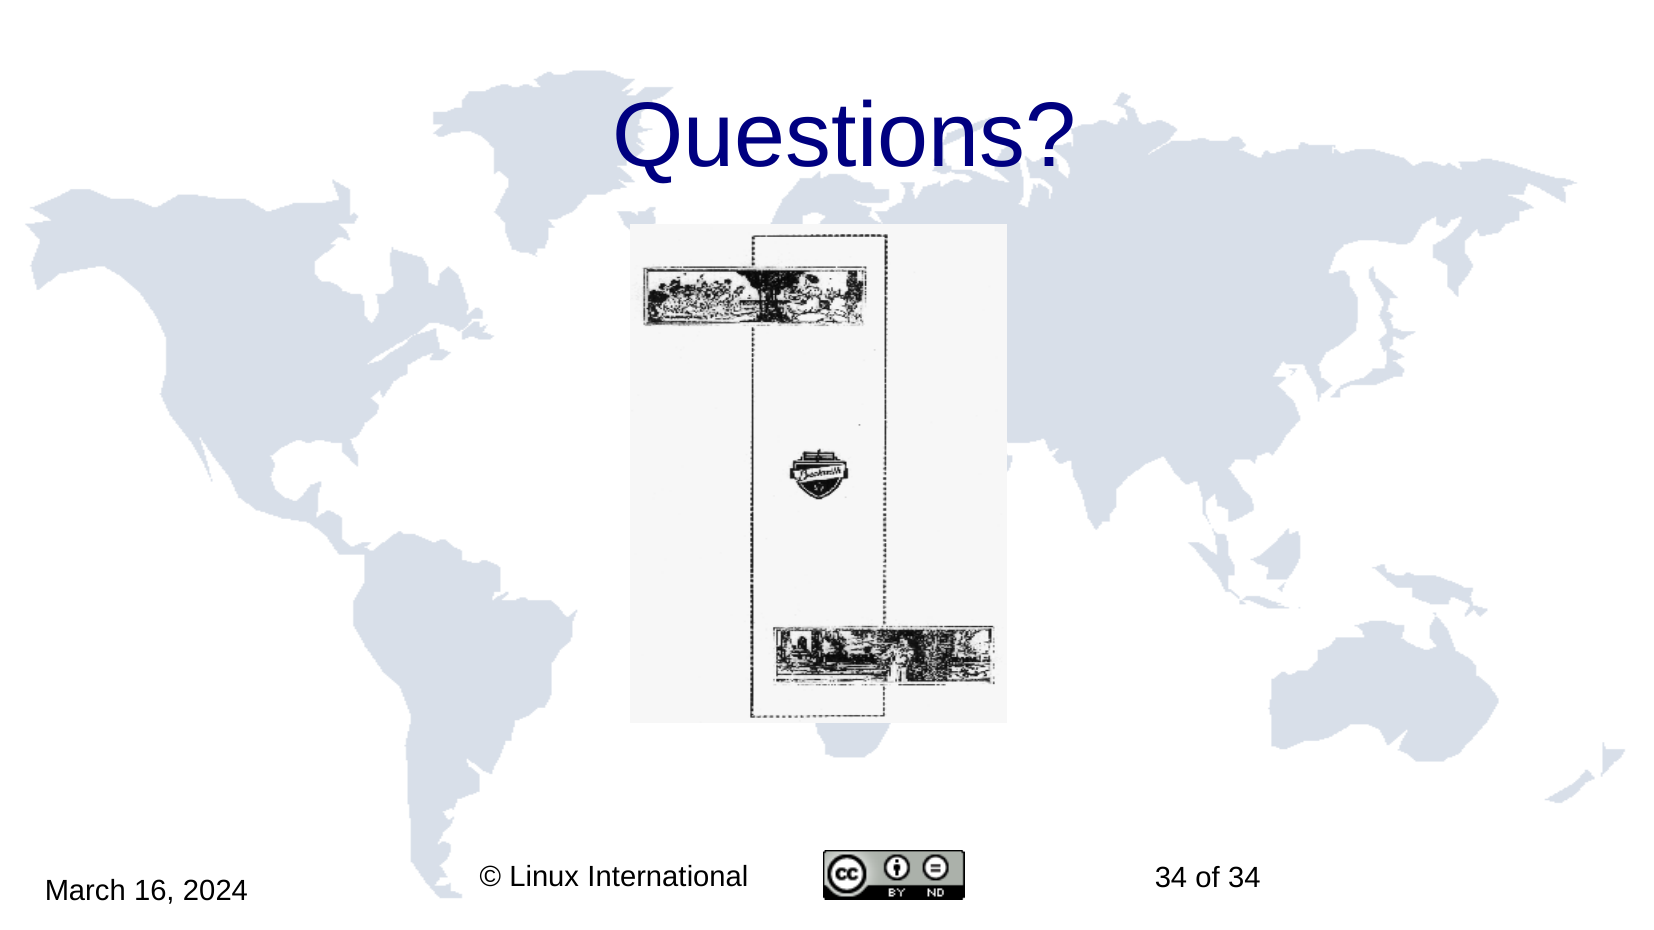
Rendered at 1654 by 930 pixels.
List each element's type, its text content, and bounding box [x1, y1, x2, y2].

picture [0, 0, 1654, 930]
title Questions? [134, 41, 1555, 194]
